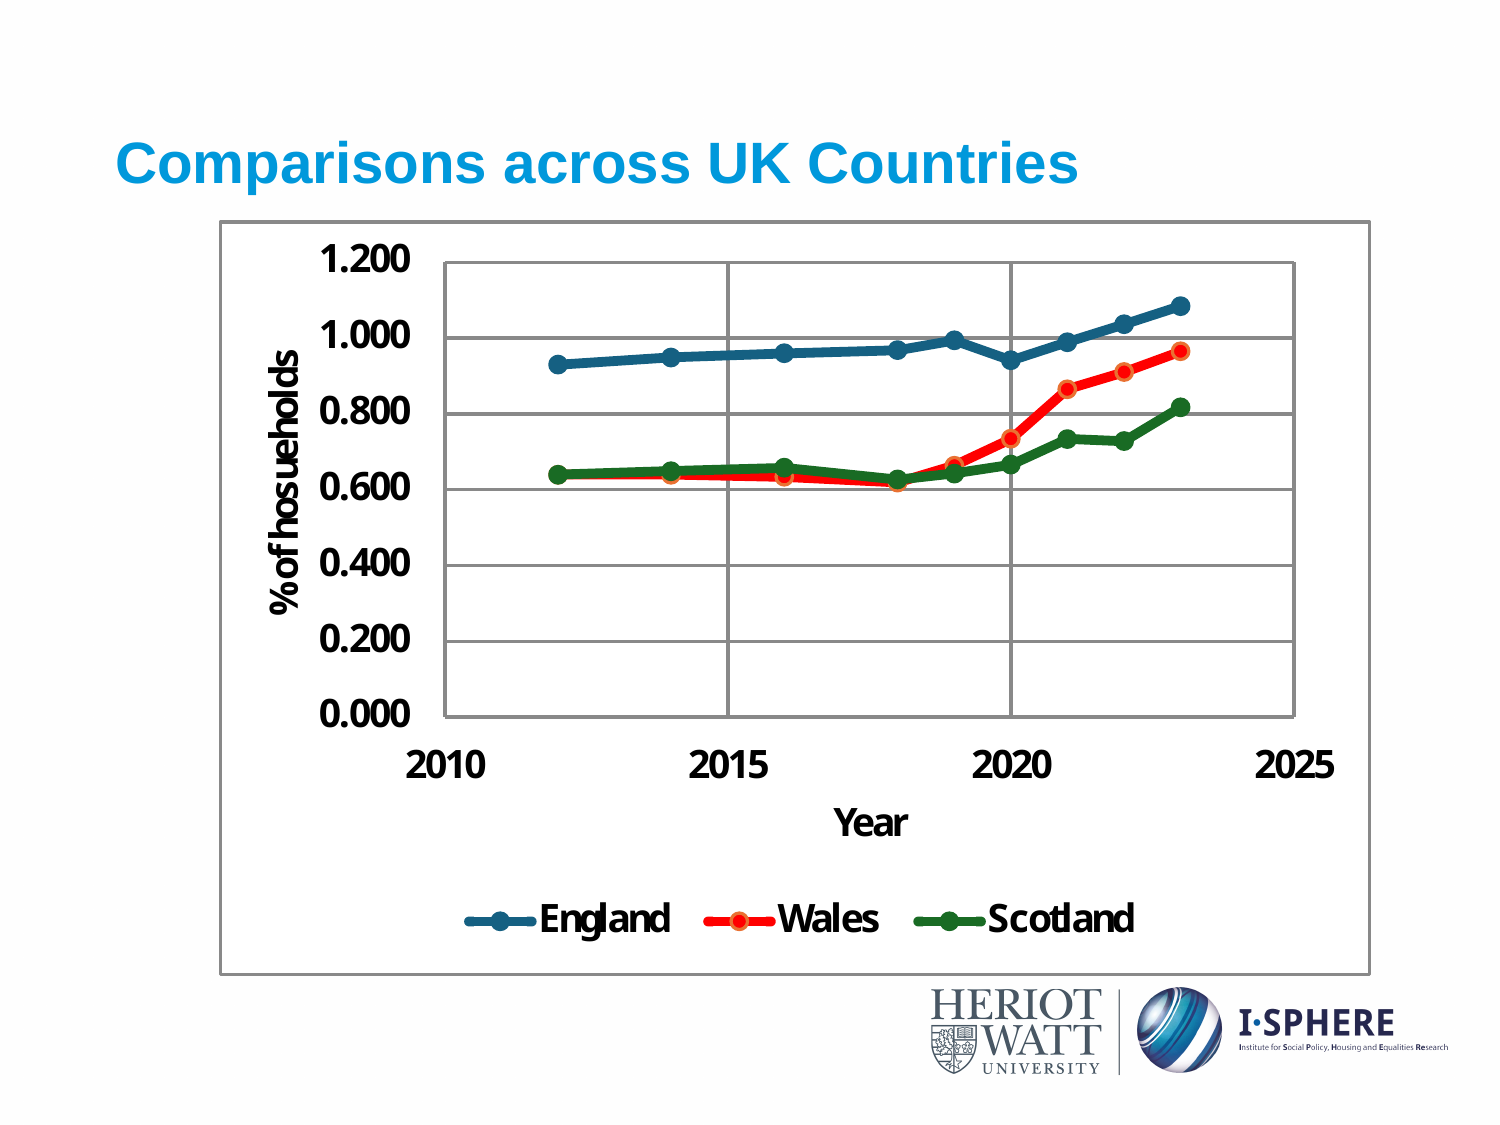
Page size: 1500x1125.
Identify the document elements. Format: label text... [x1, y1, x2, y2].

title Comparisons across UK Countries [100, 90, 1426, 203]
picture [218, 220, 1371, 976]
